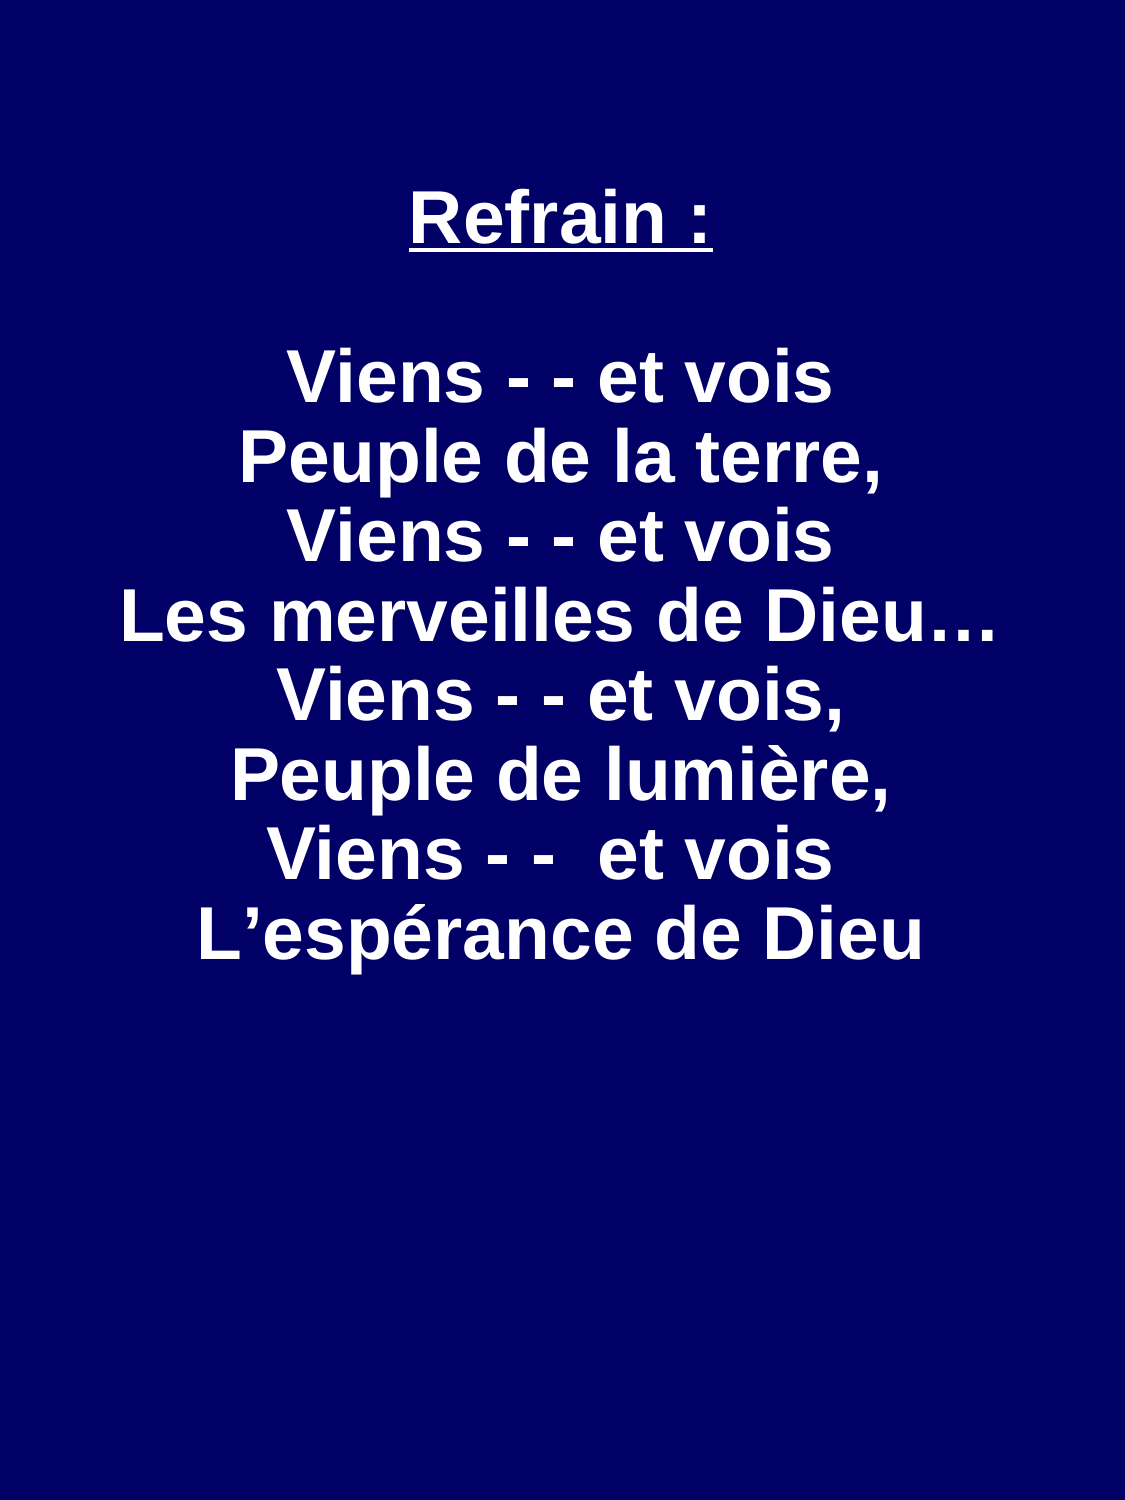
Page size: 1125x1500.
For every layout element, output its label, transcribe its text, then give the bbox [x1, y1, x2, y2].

text_box Refrain : Viens - - et vois Peuple de la terre, Viens - - et vois Les merveilles de Dieu… Viens - - et vois, Peuple de lumière, Viens - - et vois Lʼespérance de Dieu [11, 35, 1110, 1441]
